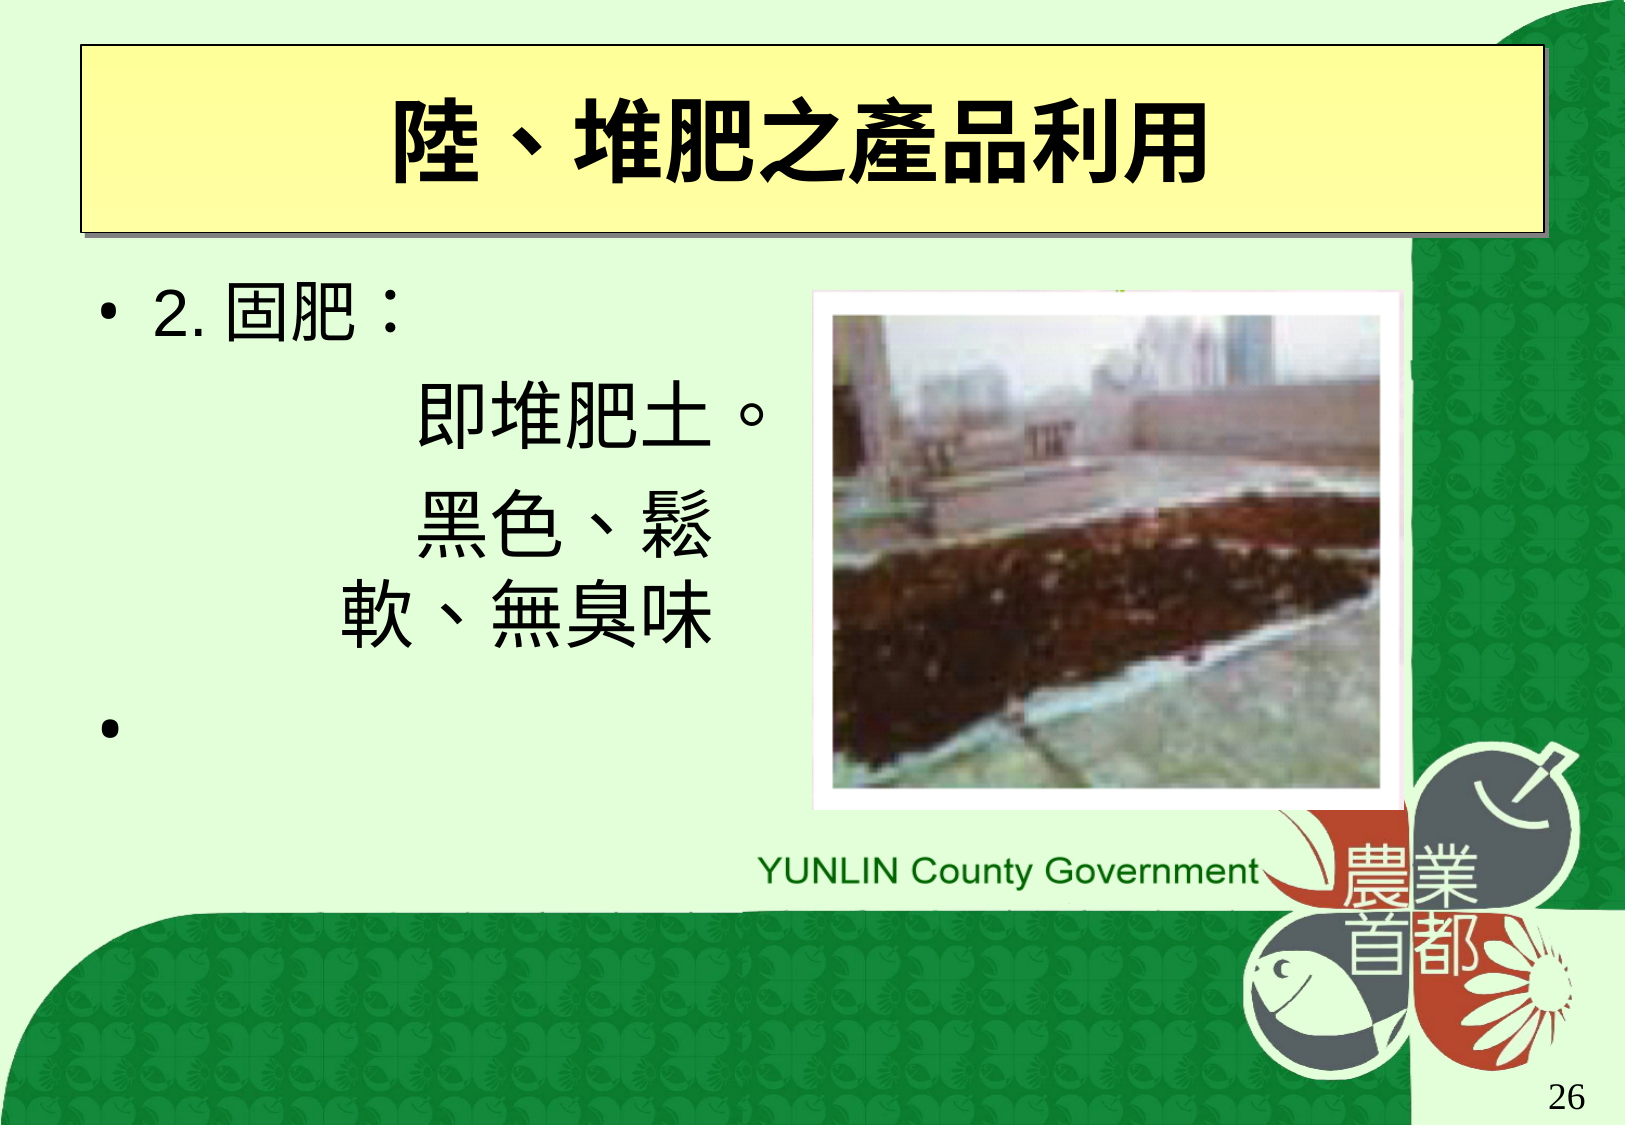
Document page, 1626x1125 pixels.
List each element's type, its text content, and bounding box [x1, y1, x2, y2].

title 陸、堆肥之產品利用 [81, 45, 1544, 233]
list 2.固肥： 即堆肥土。 黑色、鬆軟、無臭味 [81, 262, 801, 1005]
picture [812, 290, 1404, 810]
text_box 26 [1533, 1064, 1625, 1125]
